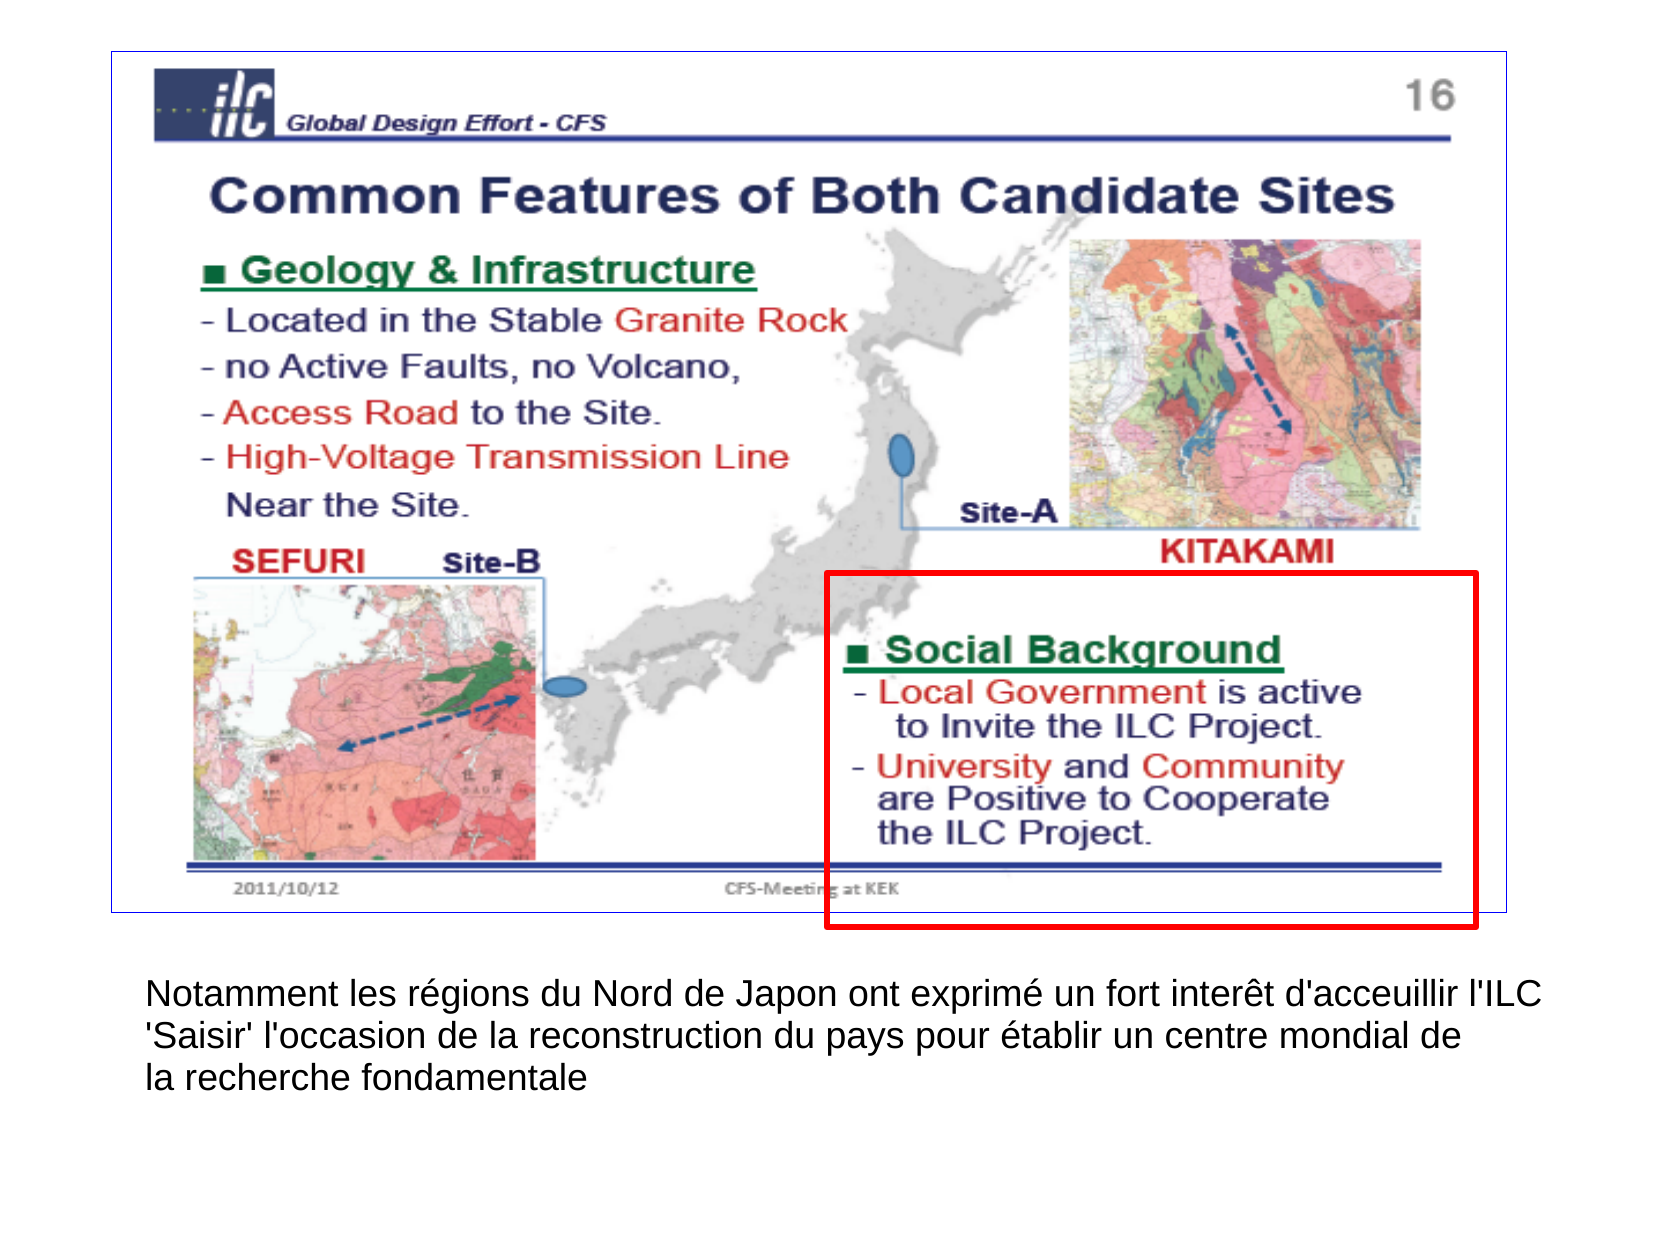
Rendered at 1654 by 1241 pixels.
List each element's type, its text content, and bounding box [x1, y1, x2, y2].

text_box Notamment les régions du Nord de Japon ont exprimé un fort interêt d'acceuillir l'ILC 'Saisir' l'occasion de la reconstruction du pays pour établir un centre mondial de la recherche fondamentale [130, 964, 1561, 1106]
picture [830, 576, 1473, 913]
picture [111, 51, 1507, 913]
